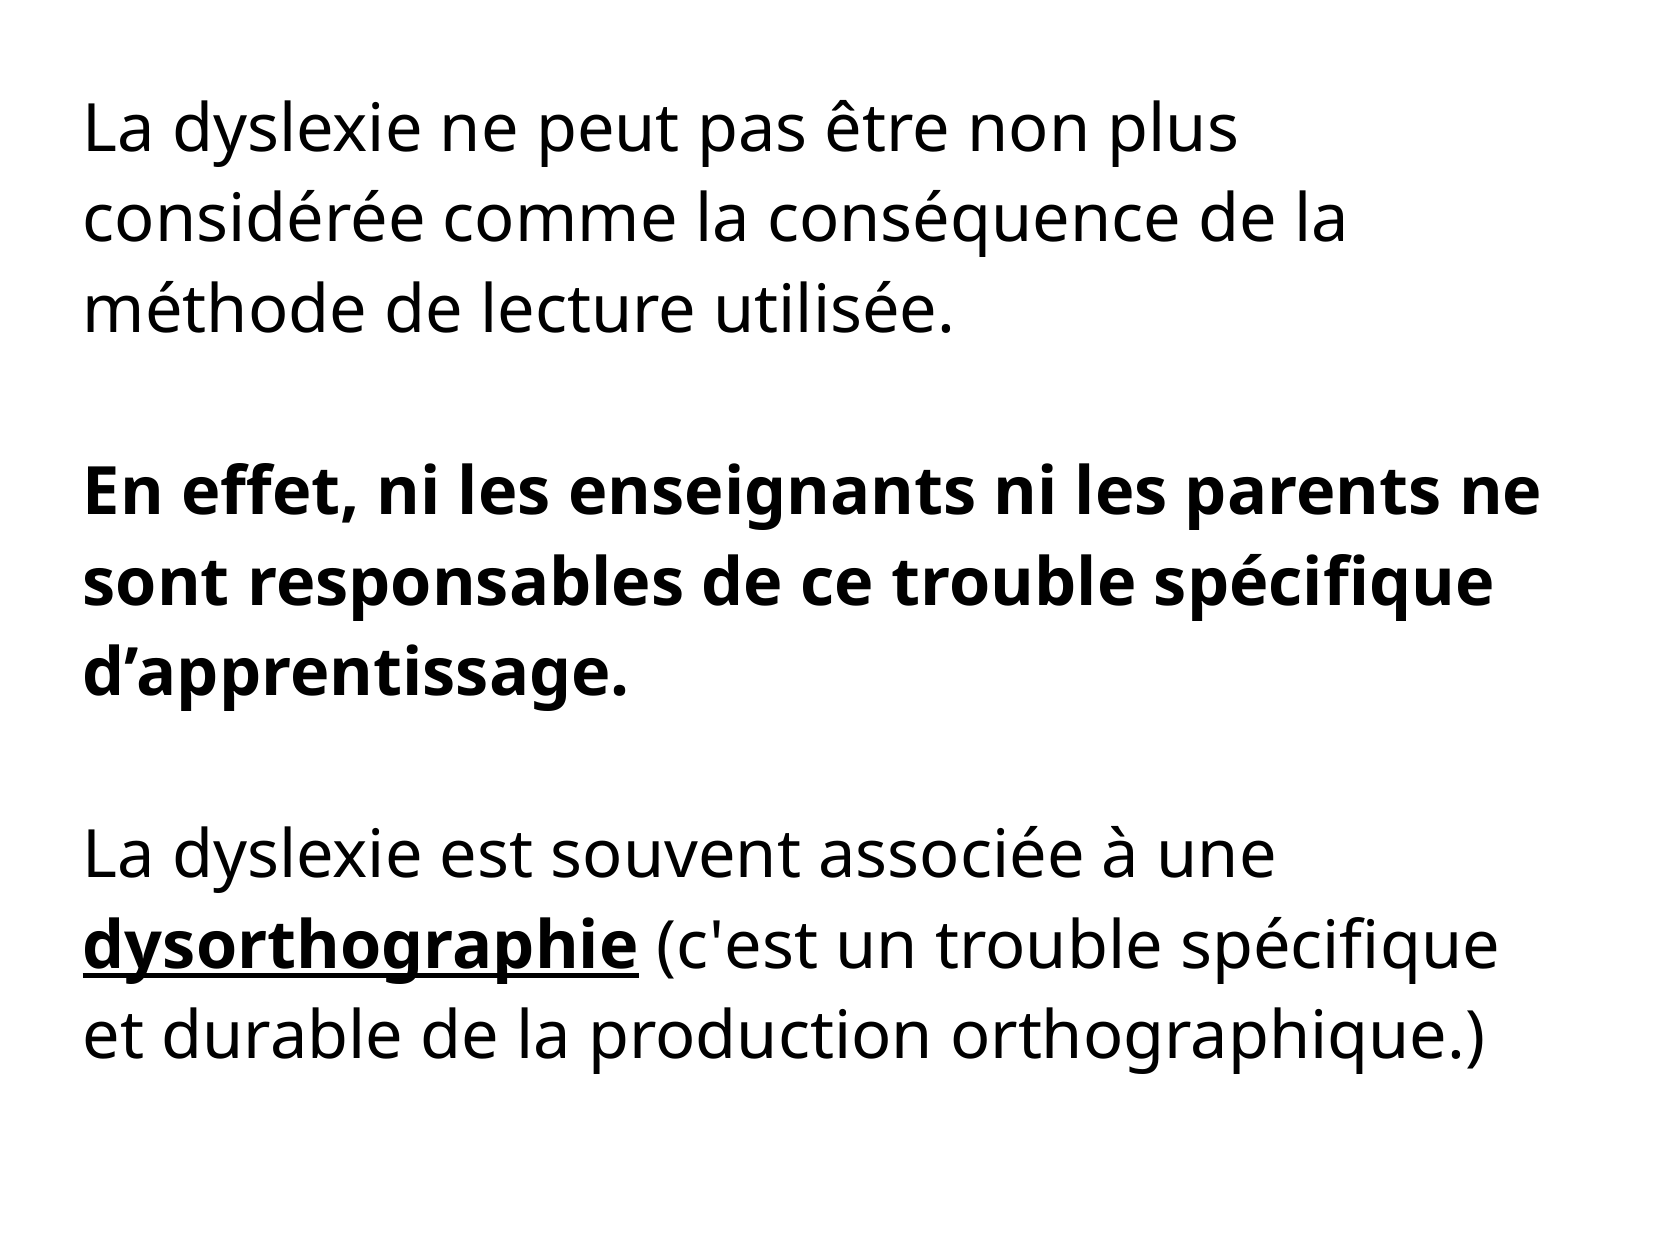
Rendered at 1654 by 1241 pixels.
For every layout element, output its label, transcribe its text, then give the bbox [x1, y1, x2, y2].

subtitle La dyslexie ne peut pas être non plus considérée comme la conséquence de la méthode de lecture utilisée. En effet, ni les enseignants ni les parents ne sont responsables de ce trouble spécifique d’apprentissage. La dyslexie est souvent associée à une dysorthographie (c'est un trouble spécifique et durable de la production orthographique.) [82, 49, 1571, 1109]
